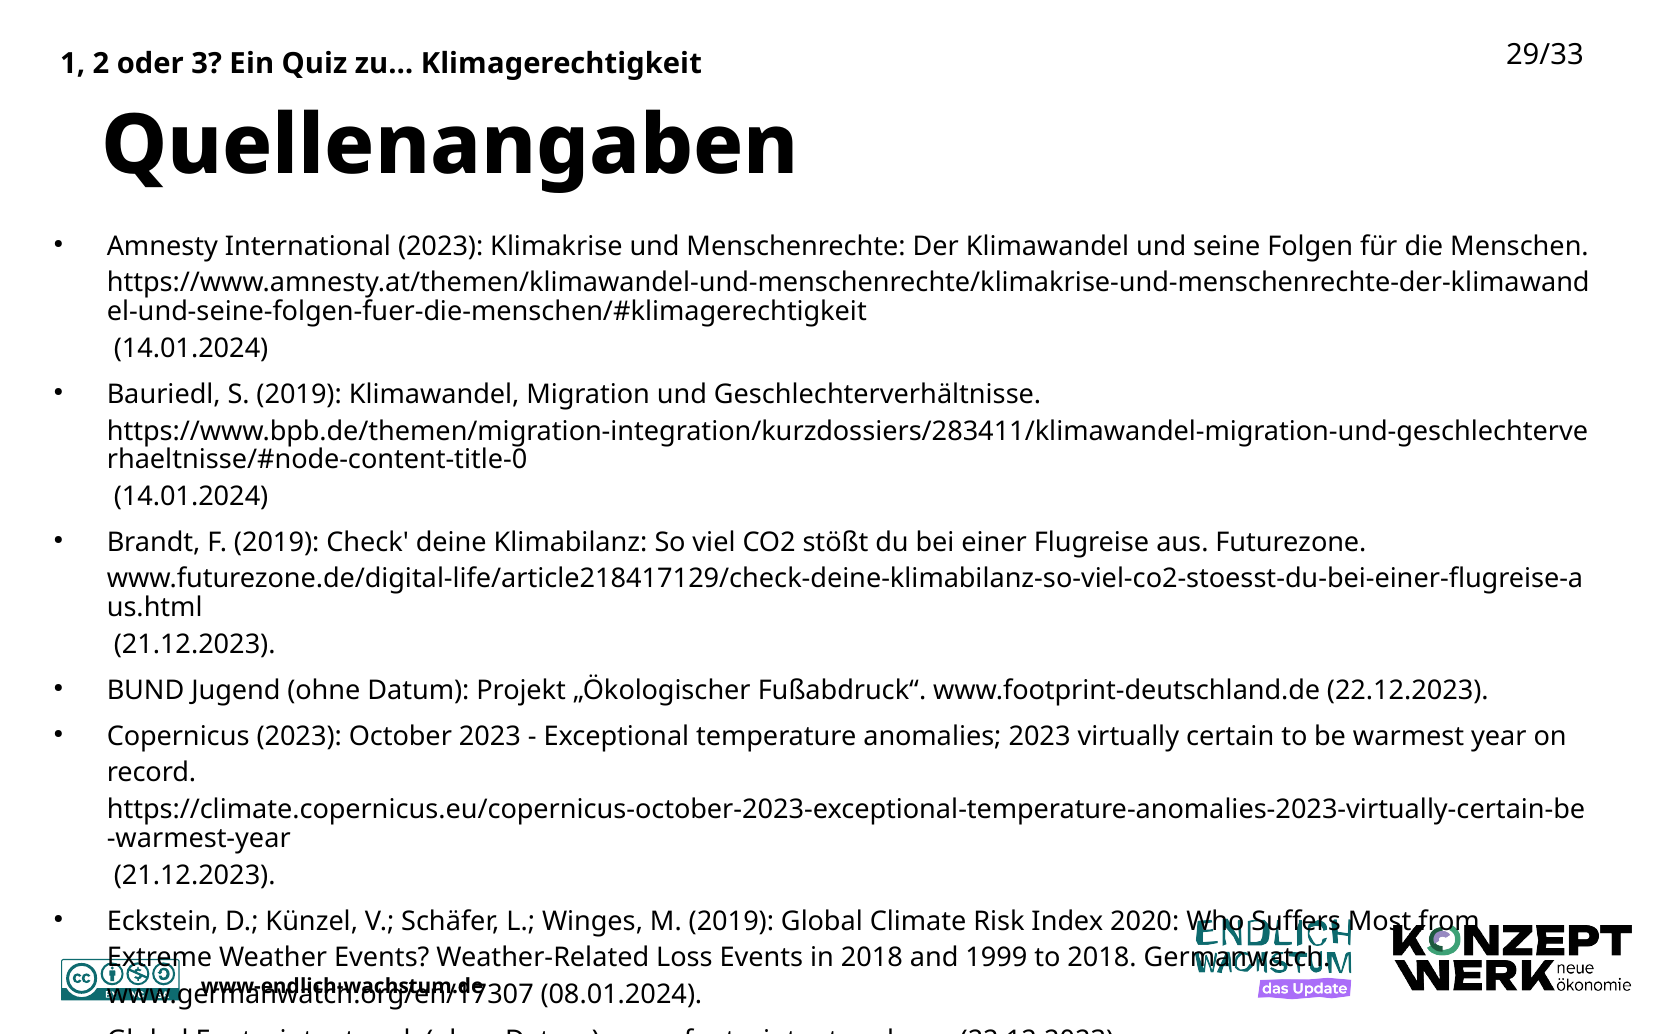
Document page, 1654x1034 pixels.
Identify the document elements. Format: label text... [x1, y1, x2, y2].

picture [1176, 909, 1374, 1011]
picture [1387, 917, 1636, 997]
picture [1442, 917, 1450, 928]
list Amnesty International (2023): Klimakrise und Menschenrechte: Der Klimawandel und seine Folgen für die Menschen. https://www.amnesty.at/themen/klimawandel-und-menschenrechte/klimakrise-und-menschenrechte-der-klimawandel-und-seine-folgen-fuer-die-menschen/#klimagerechtigkeit (14.01.2024) Bauriedl, S. (2019): Klimawandel, Migration und Geschlechterverhältnisse. https://www.bpb.de/themen/migration-integration/kurzdossiers/283411/klimawandel-migration-und-geschlechterverhaeltnisse/#node-content-title-0 (14.01.2024) Brandt, F. (2019): Check' deine Klimabilanz: So viel CO2 stößt du bei einer Flugreise aus. Futurezone. www.futurezone.de/digital-life/article218417129/check-deine-klimabilanz-so-viel-co2-stoesst-du-bei-einer-flugreise-aus.html (21.12.2023). BUND Jugend (ohne Datum): Projekt „Ökologischer Fußabdruck“. www.footprint-deutschland.de (22.12.2023). Copernicus (2023): October 2023 - Exceptional temperature anomalies; 2023 virtually certain to be warmest year on record. https://climate.copernicus.eu/copernicus-october-2023-exceptional-temperature-anomalies-2023-virtually-certain-be-warmest-year (21.12.2023). Eckstein, D.; Künzel, V.; Schäfer, L.; Winges, M. (2019): Global Climate Risk Index 2020: Who Suffers Most from Extreme Weather Events? Weather-Related Loss Events in 2018 and 1999 to 2018. Germanwatch. www.germanwatch.org/en/17307 (08.01.2024). Global Footprintnetwork (ohne Datum): www.footprintnetwork.org (22.12.2023). [35, 260, 1591, 909]
title Quellenangaben [101, 84, 1590, 258]
